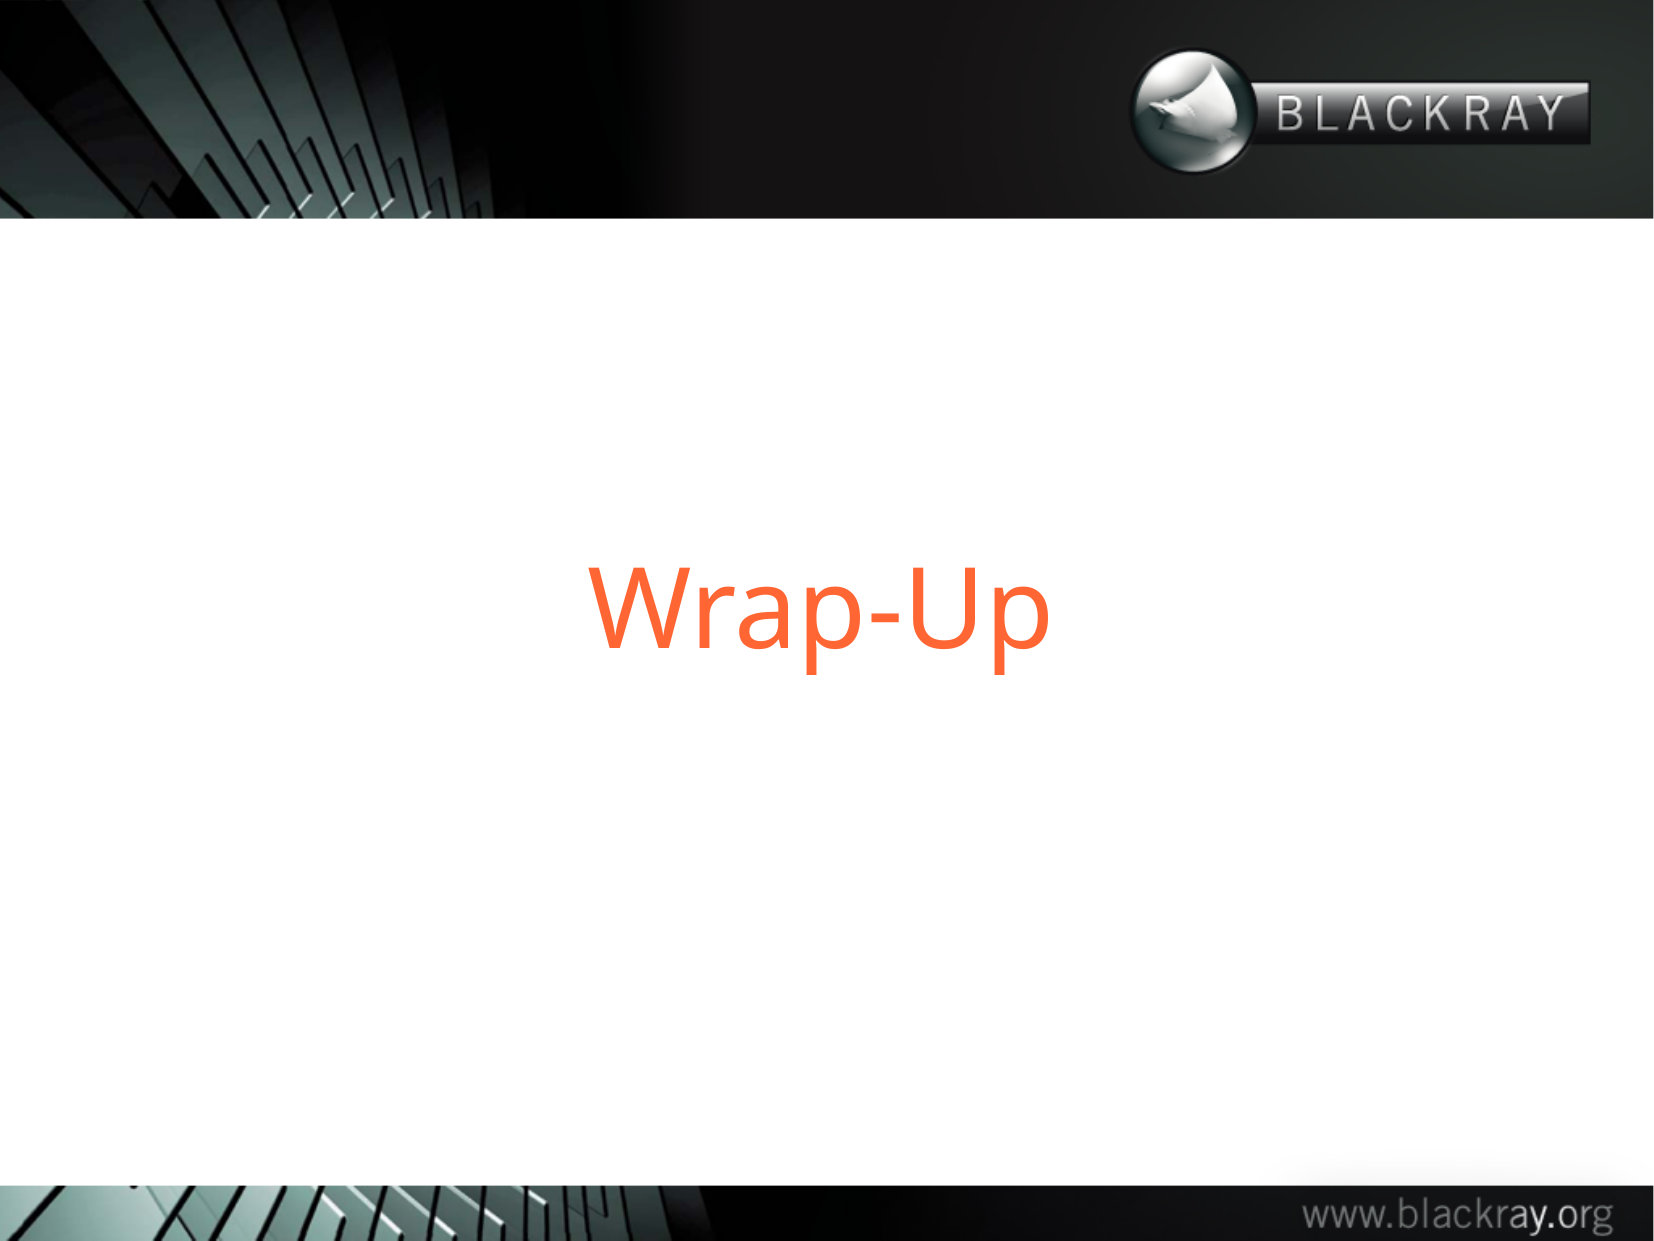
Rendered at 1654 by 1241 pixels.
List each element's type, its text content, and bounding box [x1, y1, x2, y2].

picture [0, 0, 1654, 1241]
title Wrap-Up [76, 413, 1565, 798]
